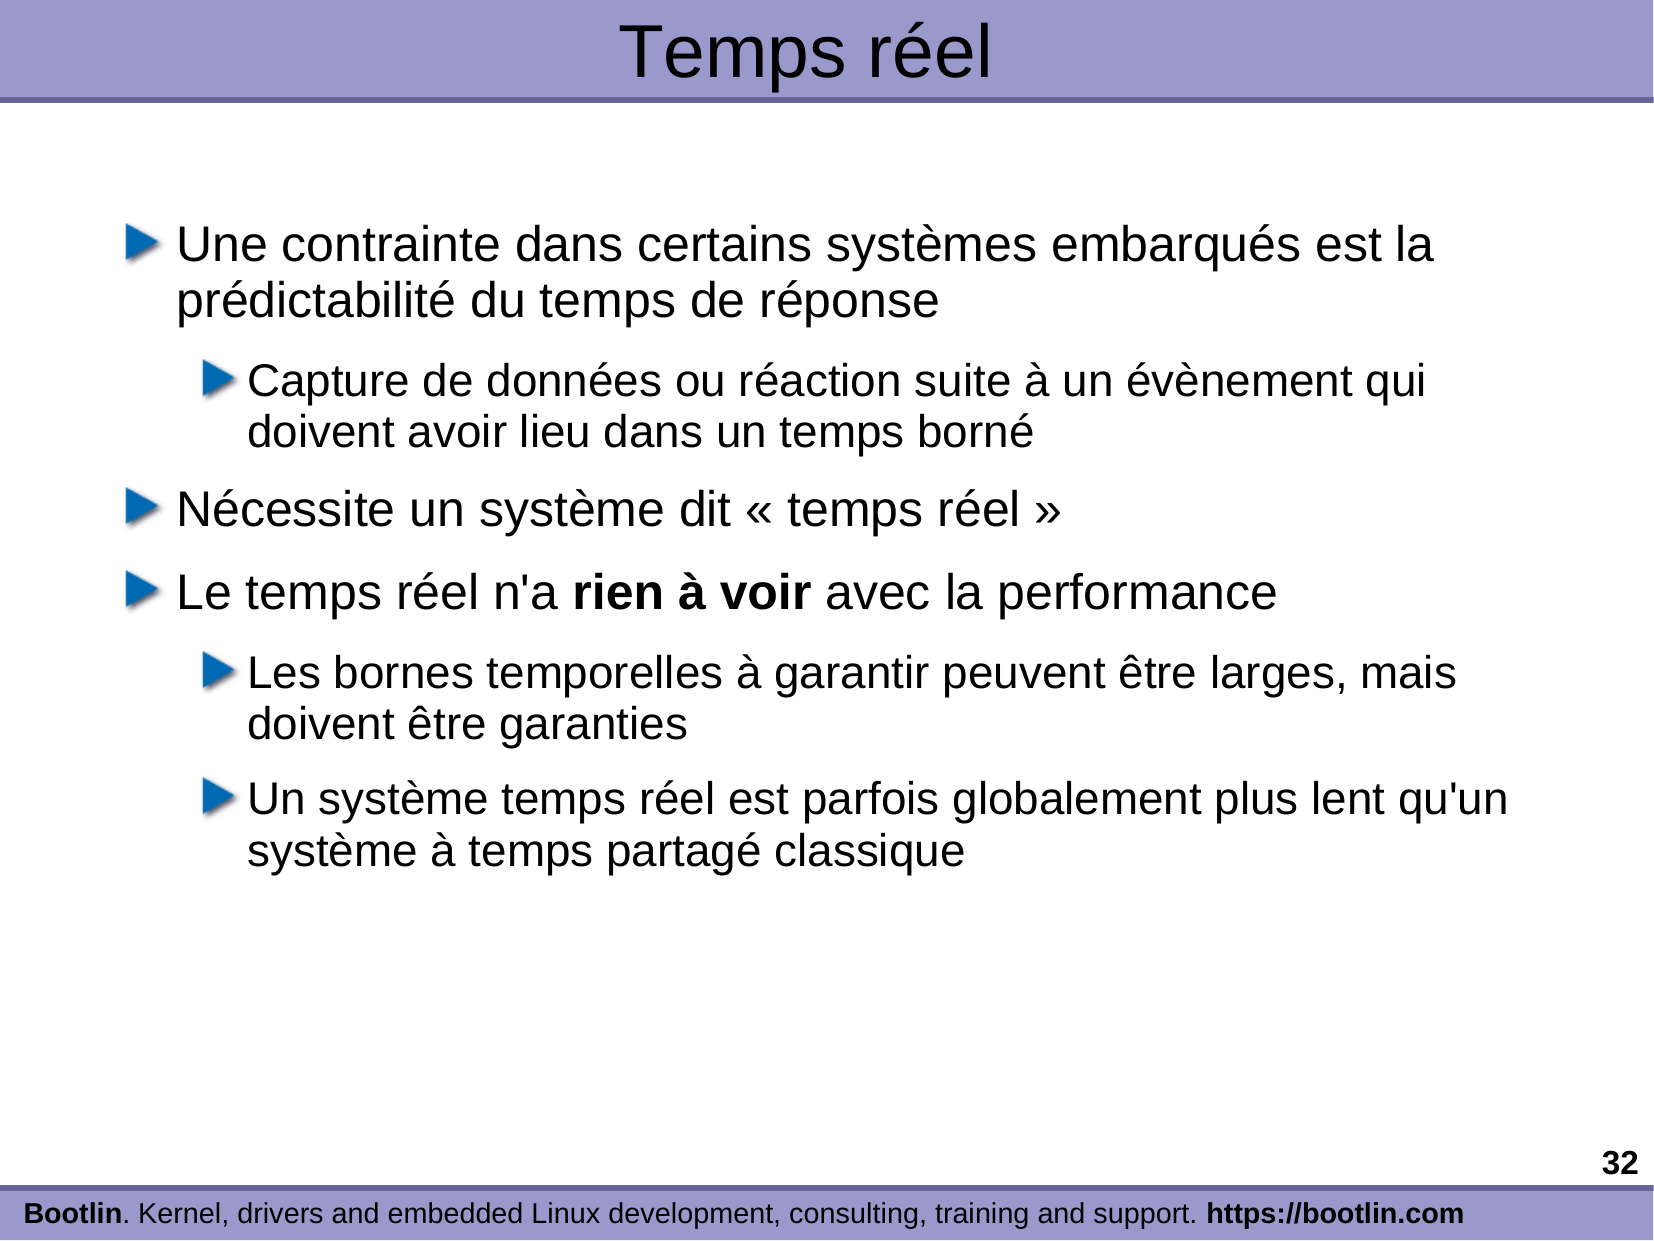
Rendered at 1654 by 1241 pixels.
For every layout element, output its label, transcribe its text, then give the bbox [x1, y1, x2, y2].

list Une contrainte dans certains systèmes embarqués est la prédictabilité du temps de réponse Capture de données ou réaction suite à un évènement qui doivent avoir lieu dans un temps borné Nécessite un système dit « temps réel » Le temps réel n'a rien à voir avec la performance Les bornes temporelles à garantir peuvent être larges, mais doivent être garanties Un système temps réel est parfois globalement plus lent qu'un système à temps partagé classique [105, 216, 1518, 1066]
title Temps réel [60, 5, 1551, 97]
